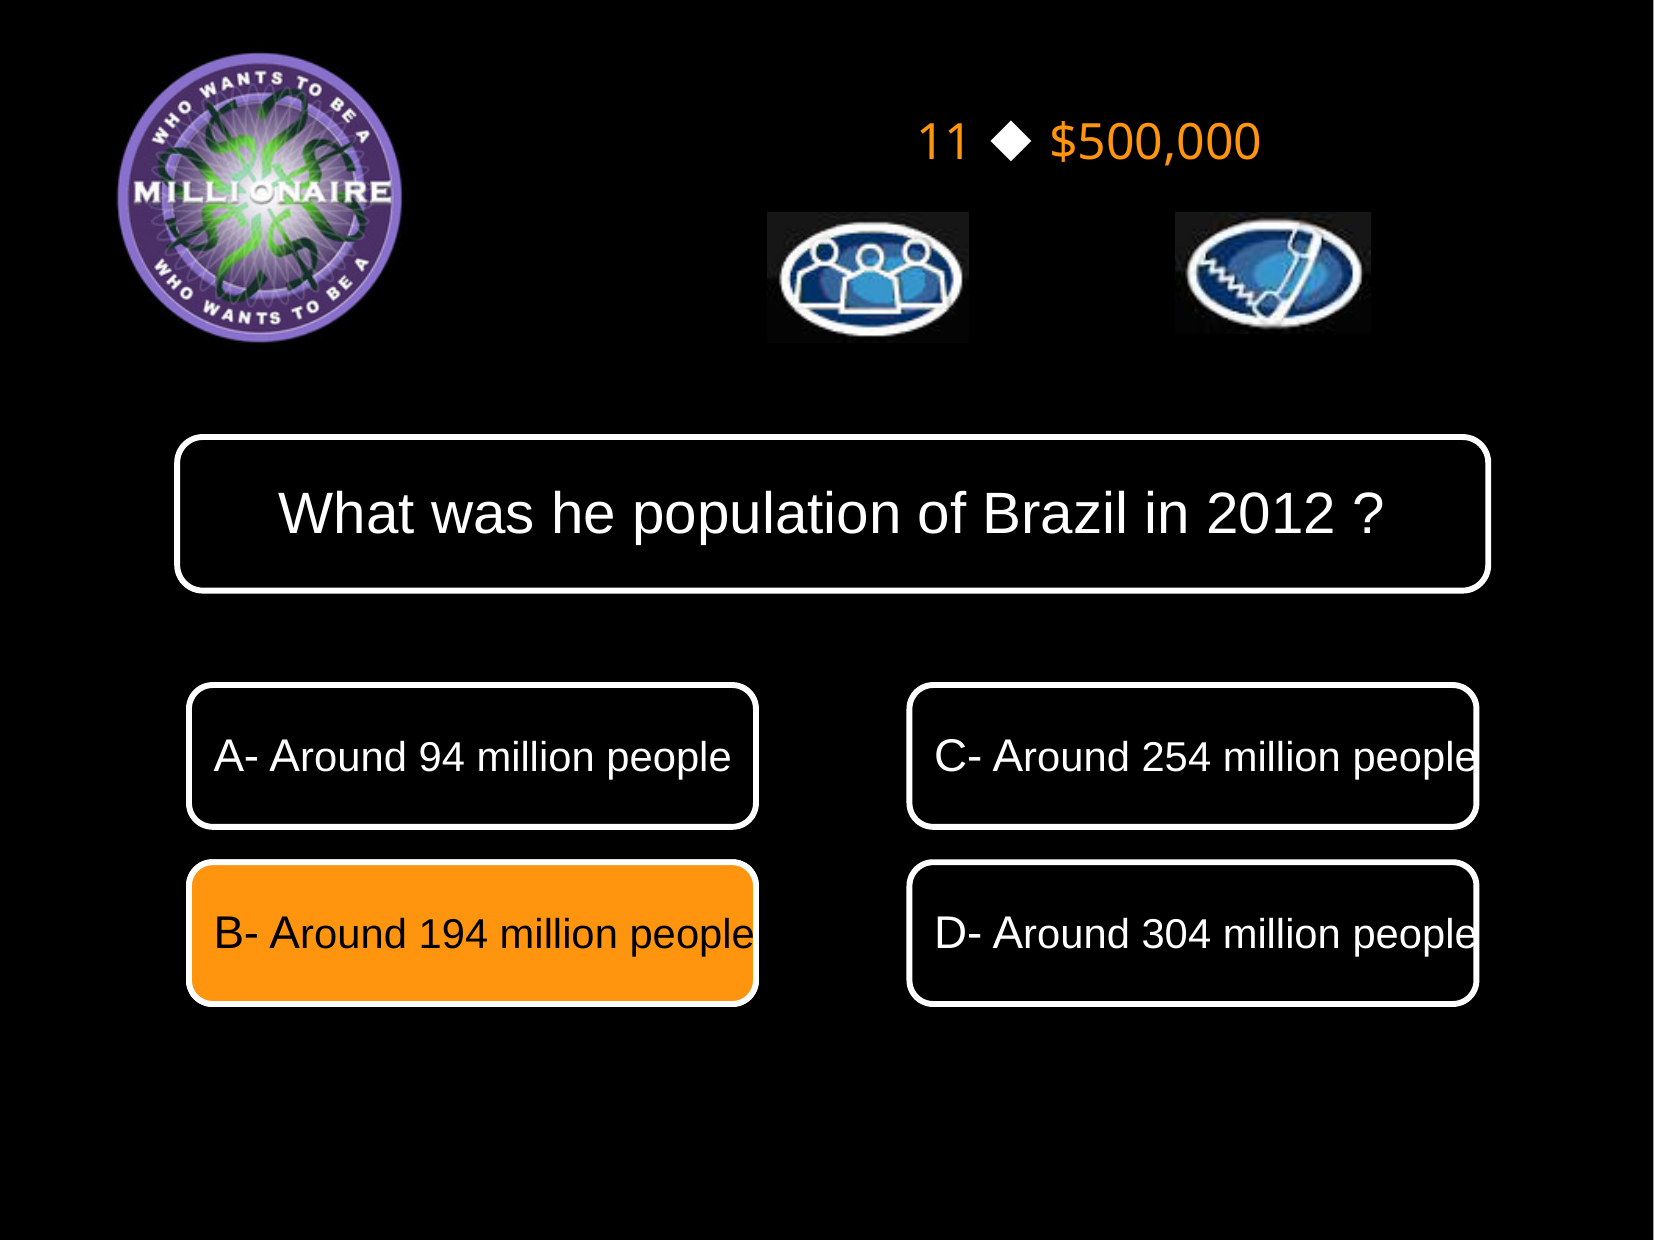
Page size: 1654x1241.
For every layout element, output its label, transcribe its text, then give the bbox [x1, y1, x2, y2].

text_box A- Around 94 million people [188, 685, 756, 827]
picture [1175, 212, 1371, 334]
text_box What was he population of Brazil in 2012 ? [177, 437, 1489, 591]
text_box B- Around 194 million people [188, 862, 756, 1004]
text_box 11  $500,000 [774, 106, 1458, 213]
text_box D- Around 304 million people [909, 862, 1477, 1004]
picture [767, 212, 969, 343]
picture [59, 41, 477, 355]
text_box C- Around 254 million people [909, 685, 1477, 827]
